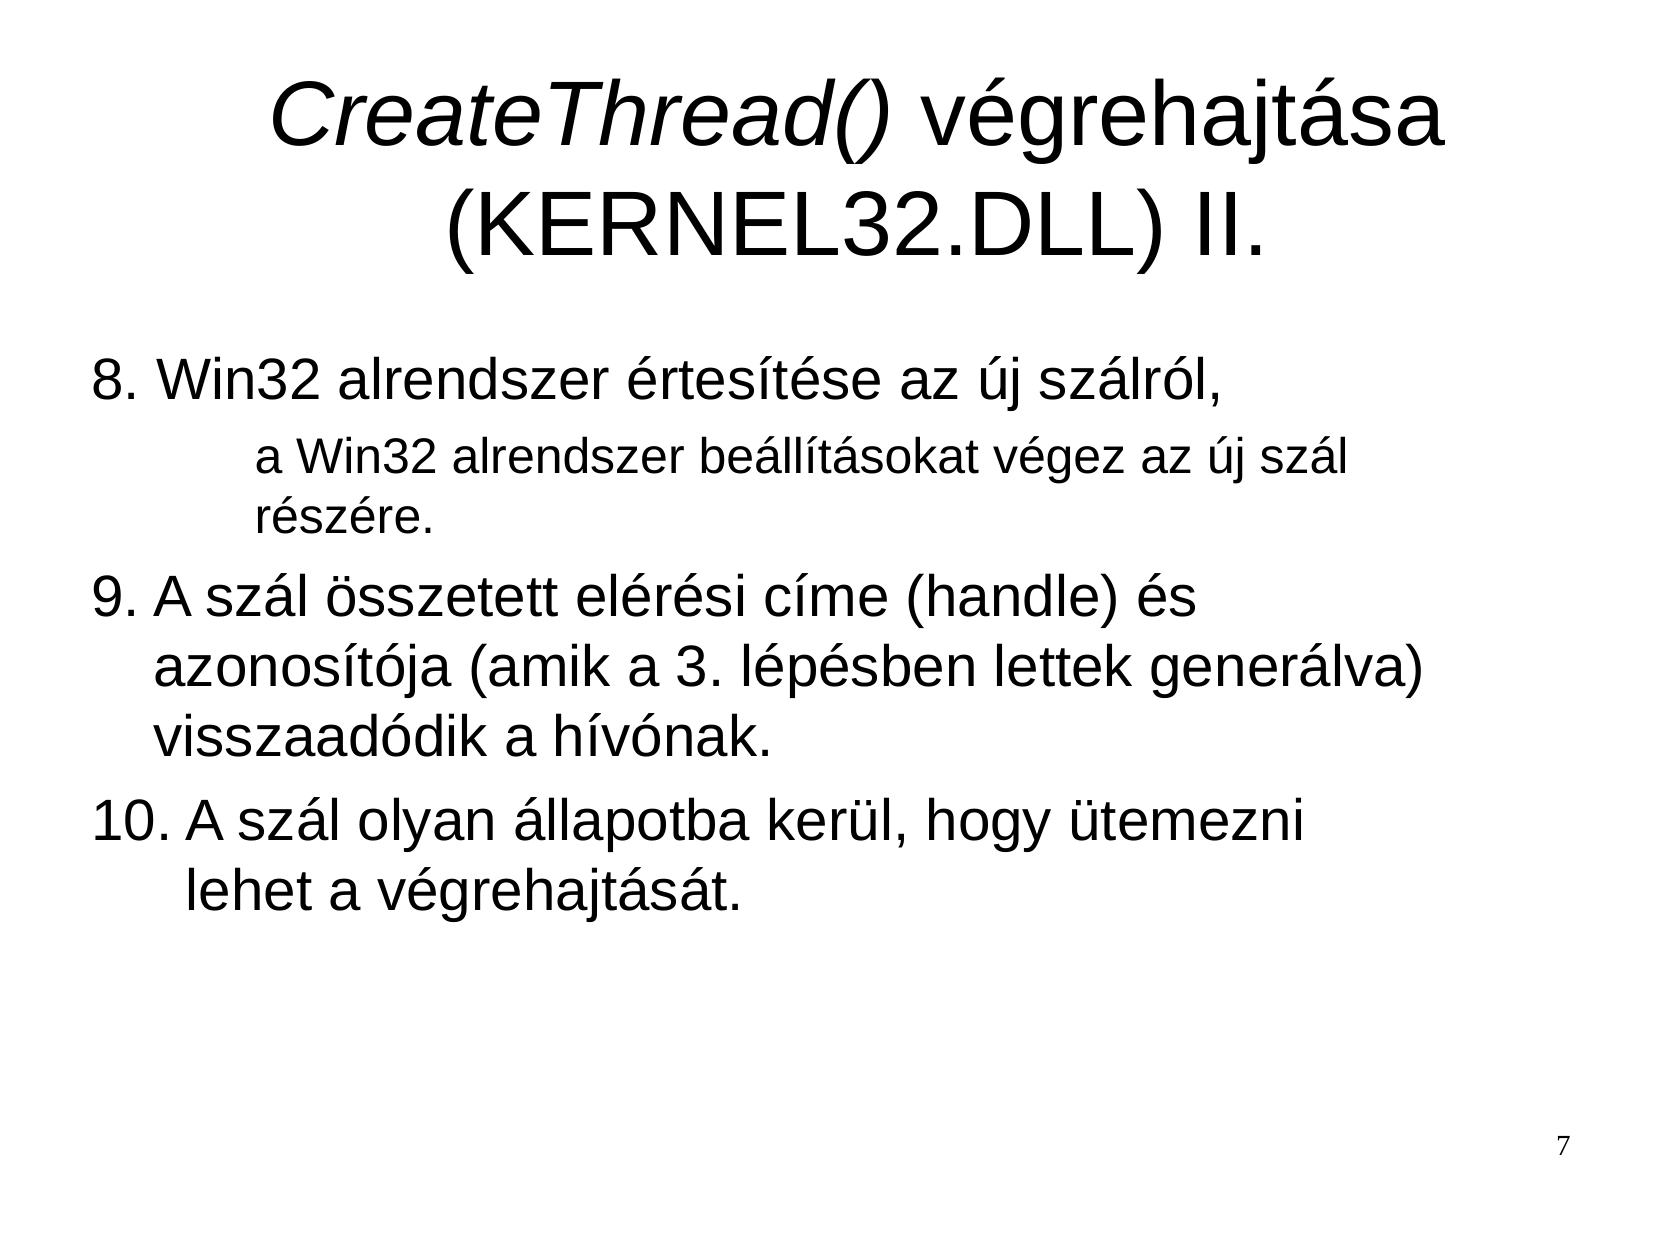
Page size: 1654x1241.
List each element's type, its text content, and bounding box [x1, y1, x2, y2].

title CreateThread() végrehajtása (KERNEL32.DLL) II. [136, 60, 1543, 267]
list 8. Win32 alrendszer értesítése az új szálról, a Win32 alrendszer beállításokat végez az új szál részére. 9. A szál összetett elérési címe (handle) és azonosítója (amik a 3. lépésben lettek generálva) visszaadódik a hívónak. 10. A szál olyan állapotba kerül, hogy ütemezni lehet a végrehajtását. [45, 333, 1451, 1078]
